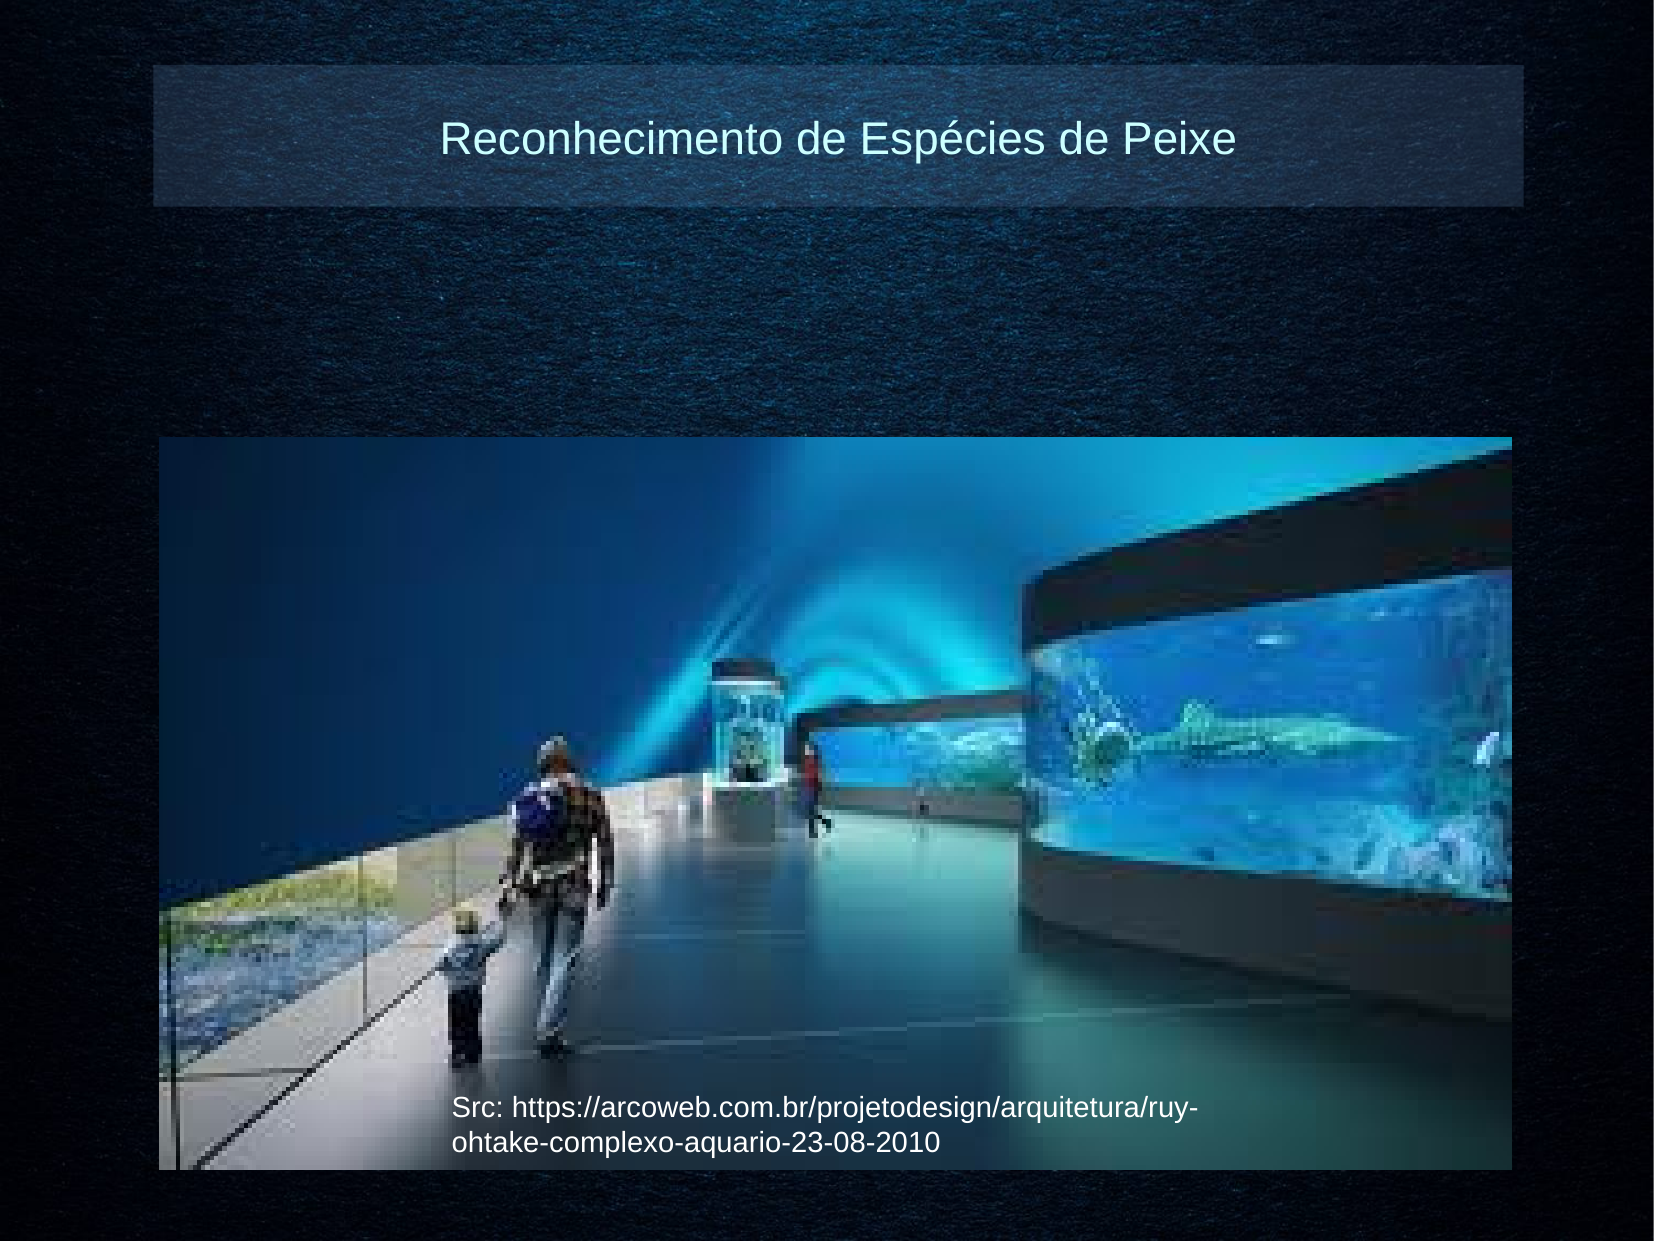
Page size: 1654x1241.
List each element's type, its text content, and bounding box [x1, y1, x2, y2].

text_box Src: https://arcoweb.com.br/projetodesign/arquitetura/ruy-ohtake-complexo-aquario-23-08-2010 [436, 1080, 1229, 1193]
picture [0, 0, 1654, 1241]
text_box Reconhecimento de Espécies de Peixe [153, 64, 1524, 207]
